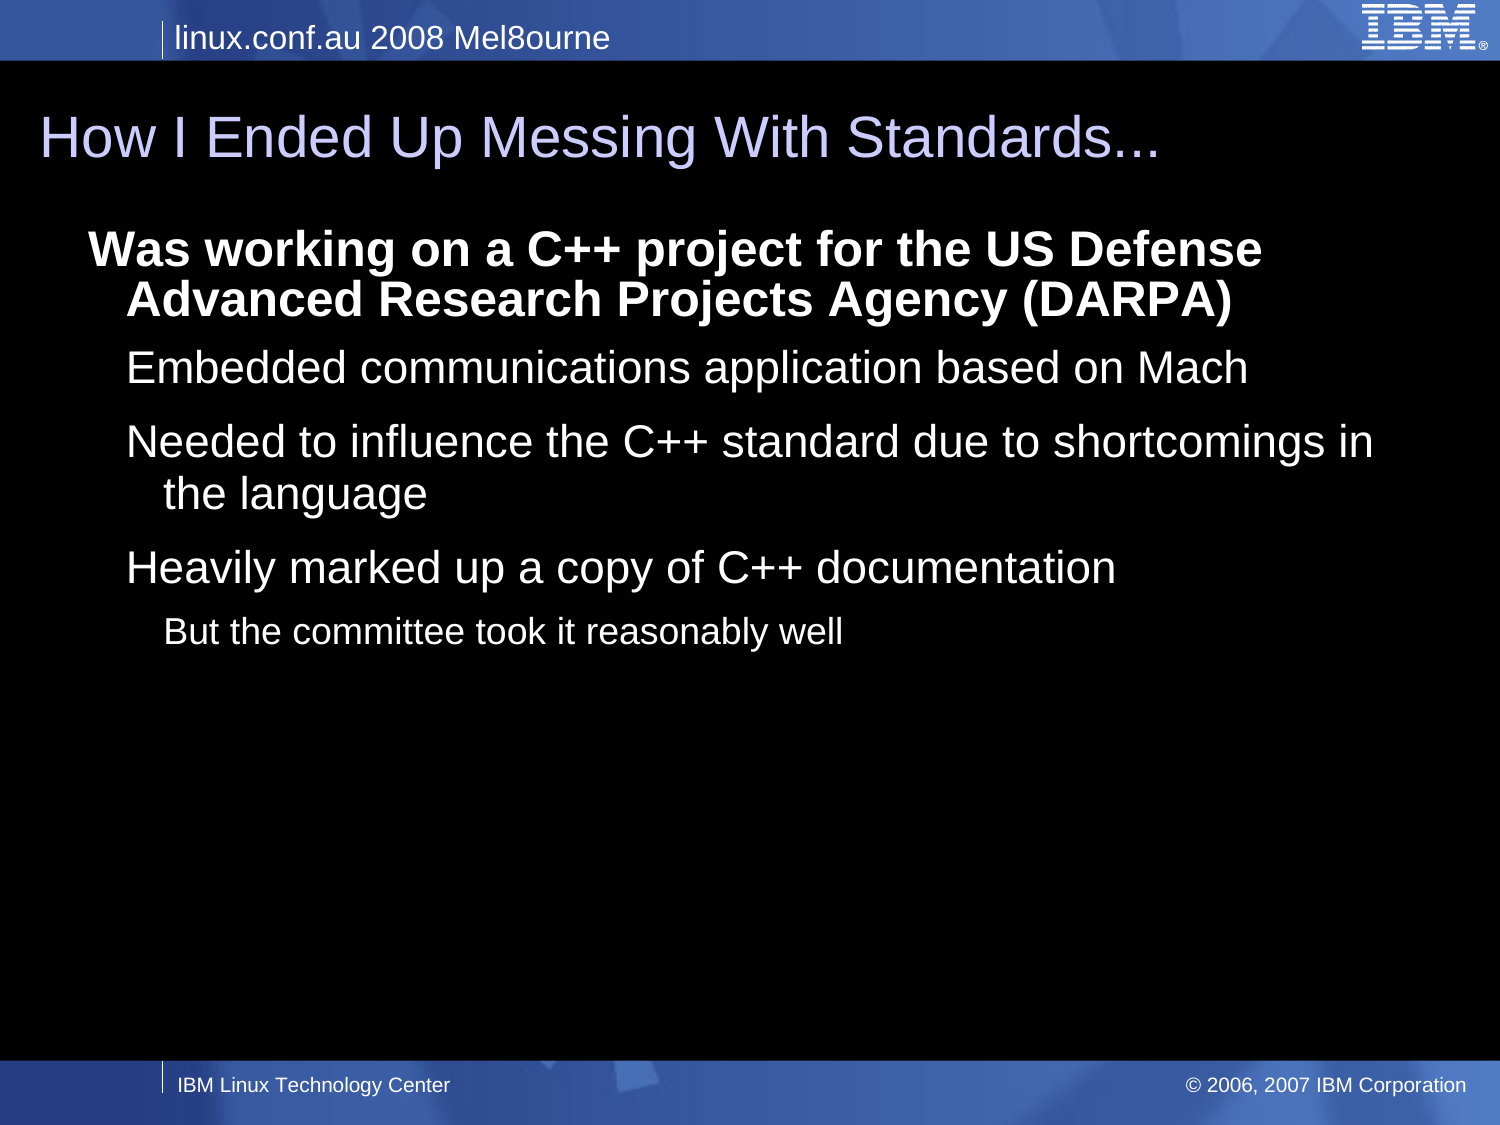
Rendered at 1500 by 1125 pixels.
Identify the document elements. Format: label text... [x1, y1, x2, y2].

title How I Ended Up Messing With Standards... [25, 94, 1378, 177]
picture [0, 1061, 1500, 1125]
list Was working on a C++ project for the US Defense Advanced Research Projects Agency (DARPA) Embedded communications application based on Mach Needed to influence the C++ standard due to shortcomings in the language Heavily marked up a copy of C++ documentation But the committee took it reasonably well [73, 218, 1438, 1061]
picture [0, 0, 1500, 60]
